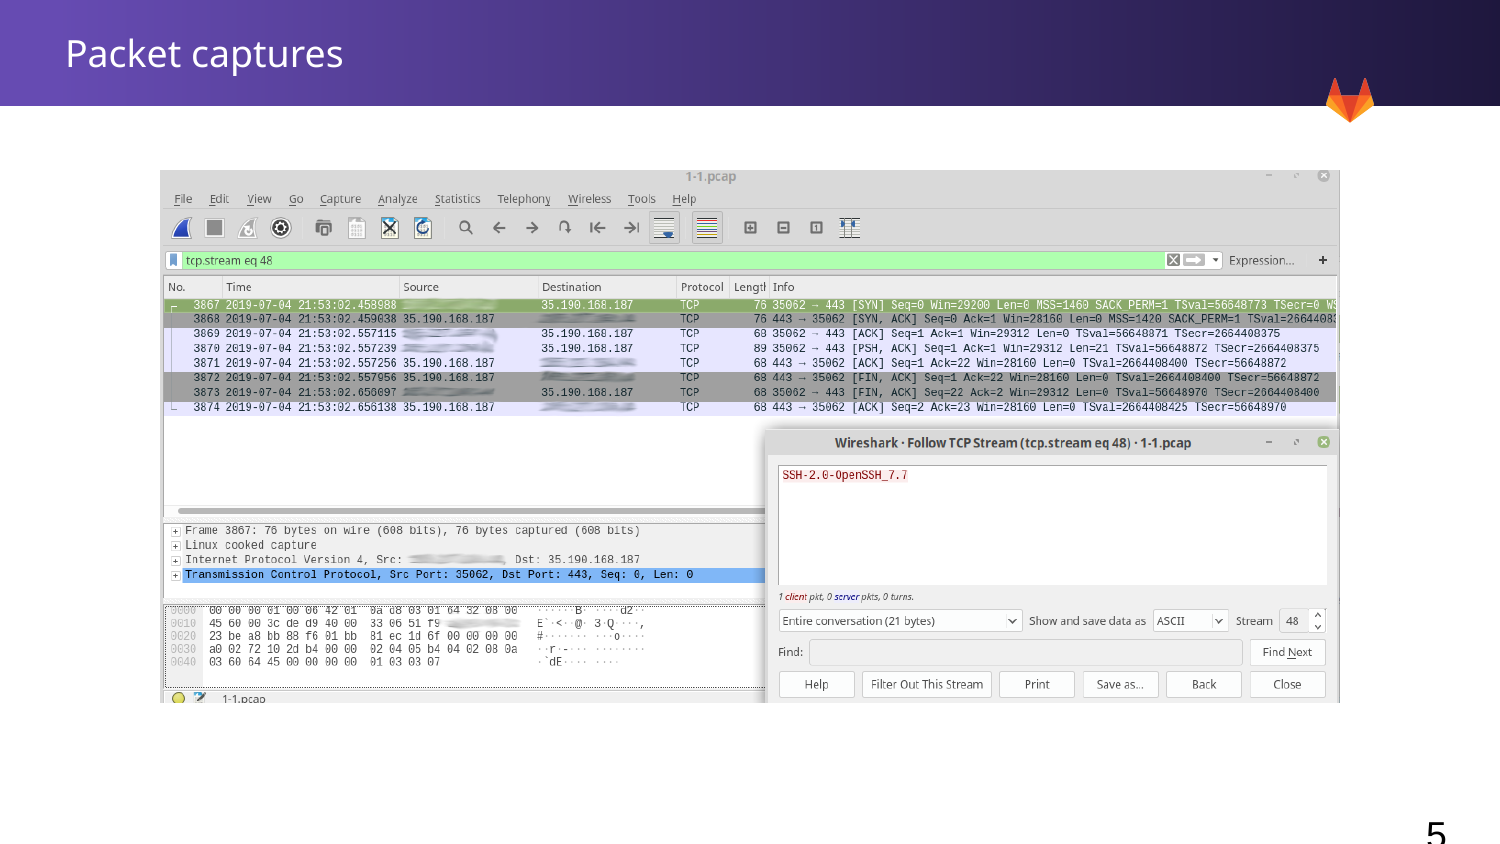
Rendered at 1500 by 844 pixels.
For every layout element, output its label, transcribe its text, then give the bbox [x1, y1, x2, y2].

title Packet captures [50, 27, 1298, 77]
picture [160, 170, 1340, 703]
picture [1326, 78, 1374, 123]
